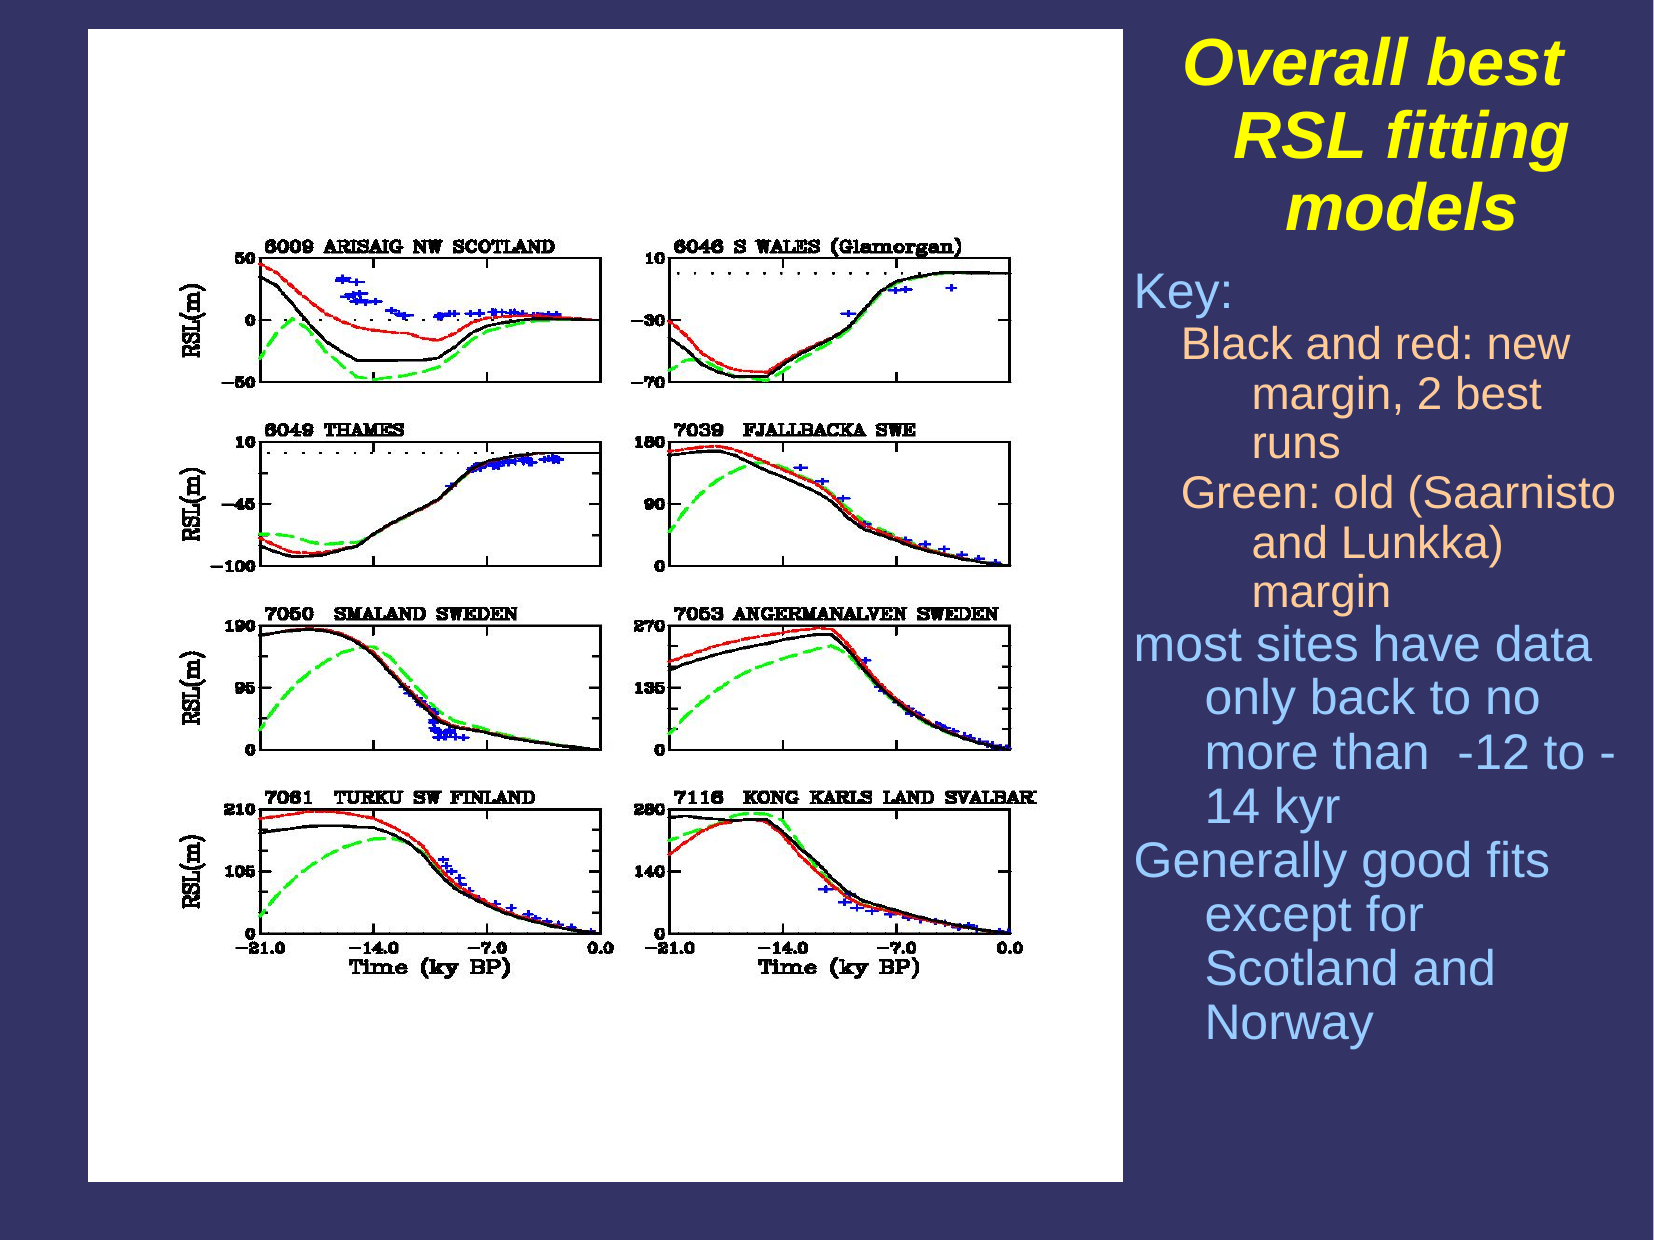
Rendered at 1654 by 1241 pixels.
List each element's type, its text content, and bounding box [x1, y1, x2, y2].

list Key: Black and red: new margin, 2 best runs Green: old (Saarnisto and Lunkka) margin most sites have data only back to no more than -12 to -14 kyr Generally good fits except for Scotland and Norway [1123, 265, 1625, 1034]
picture [88, 29, 1123, 1182]
title Overall best RSL fitting models [1122, 26, 1625, 247]
